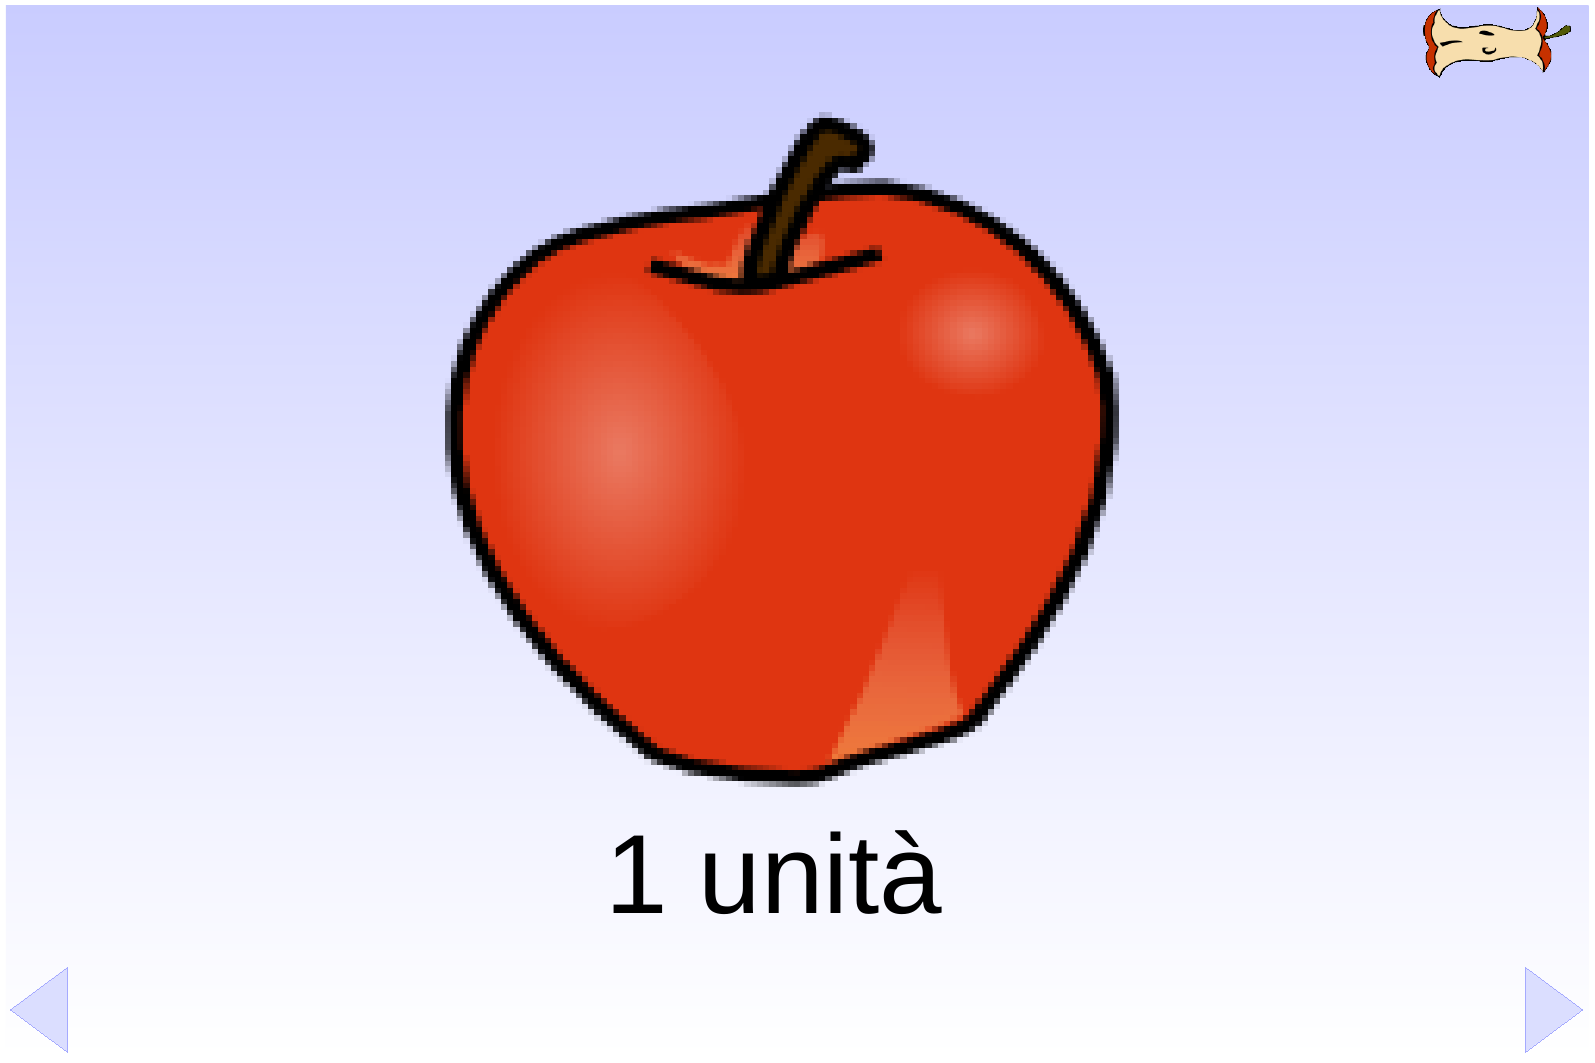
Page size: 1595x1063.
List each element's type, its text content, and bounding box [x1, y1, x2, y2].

text_box [10, 967, 68, 1053]
text_box 1 unità [566, 803, 981, 945]
picture [389, 96, 1188, 804]
picture [1423, 5, 1571, 78]
text_box [1525, 967, 1583, 1053]
